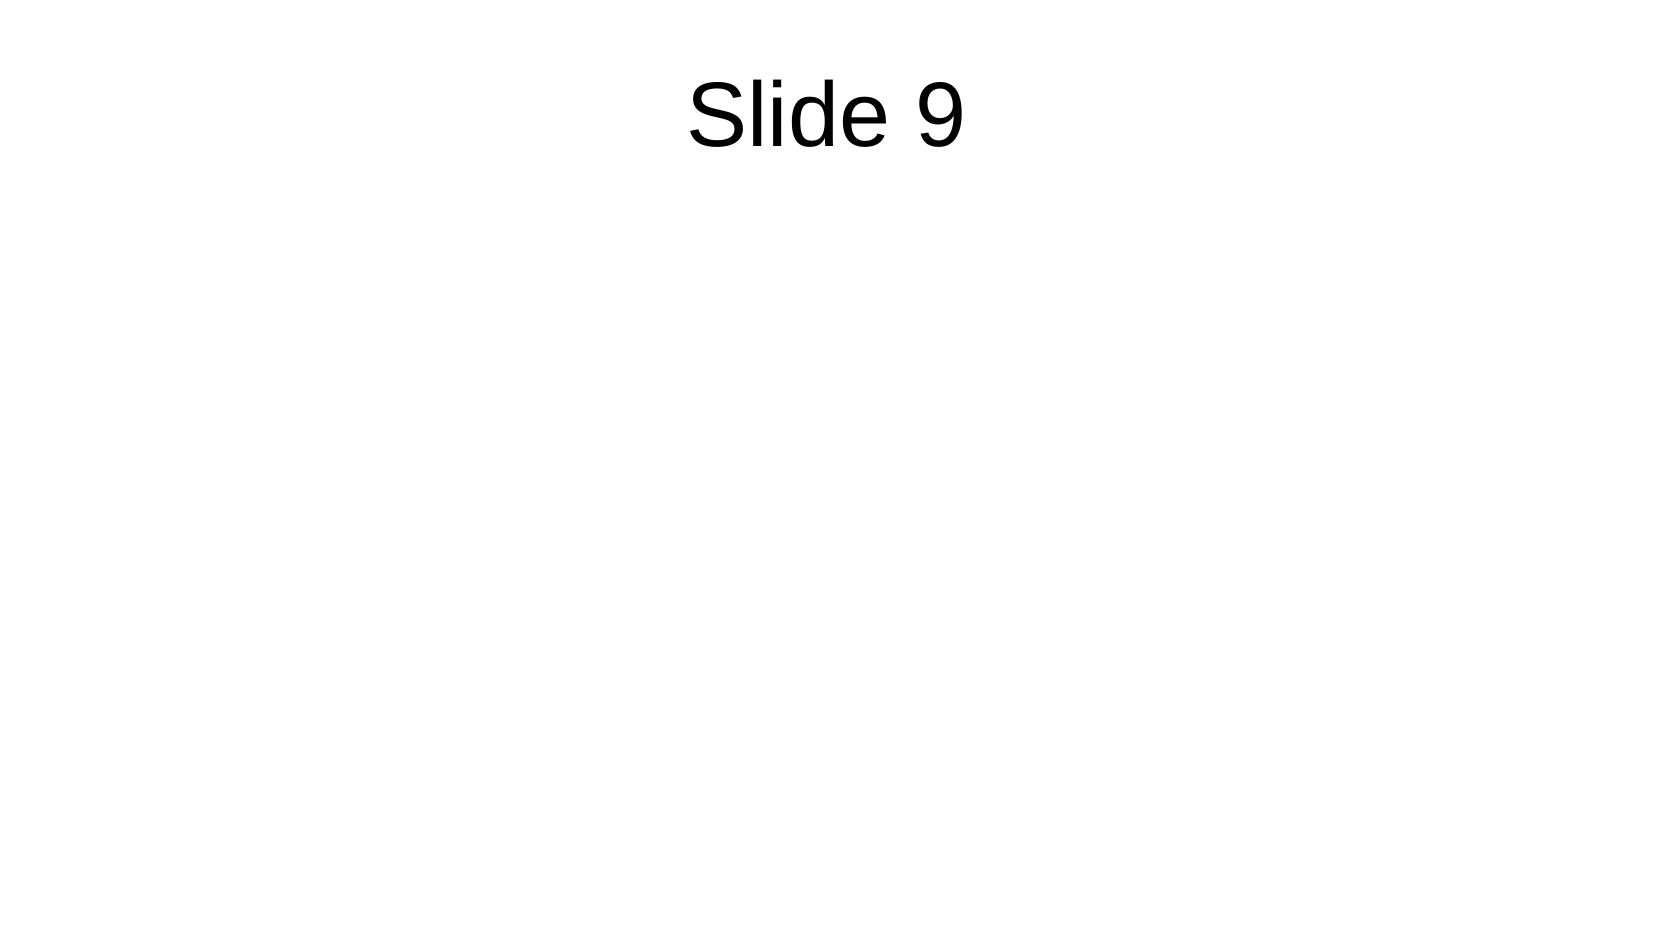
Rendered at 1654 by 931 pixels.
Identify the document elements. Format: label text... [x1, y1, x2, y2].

title Slide 9 [82, 37, 1571, 193]
